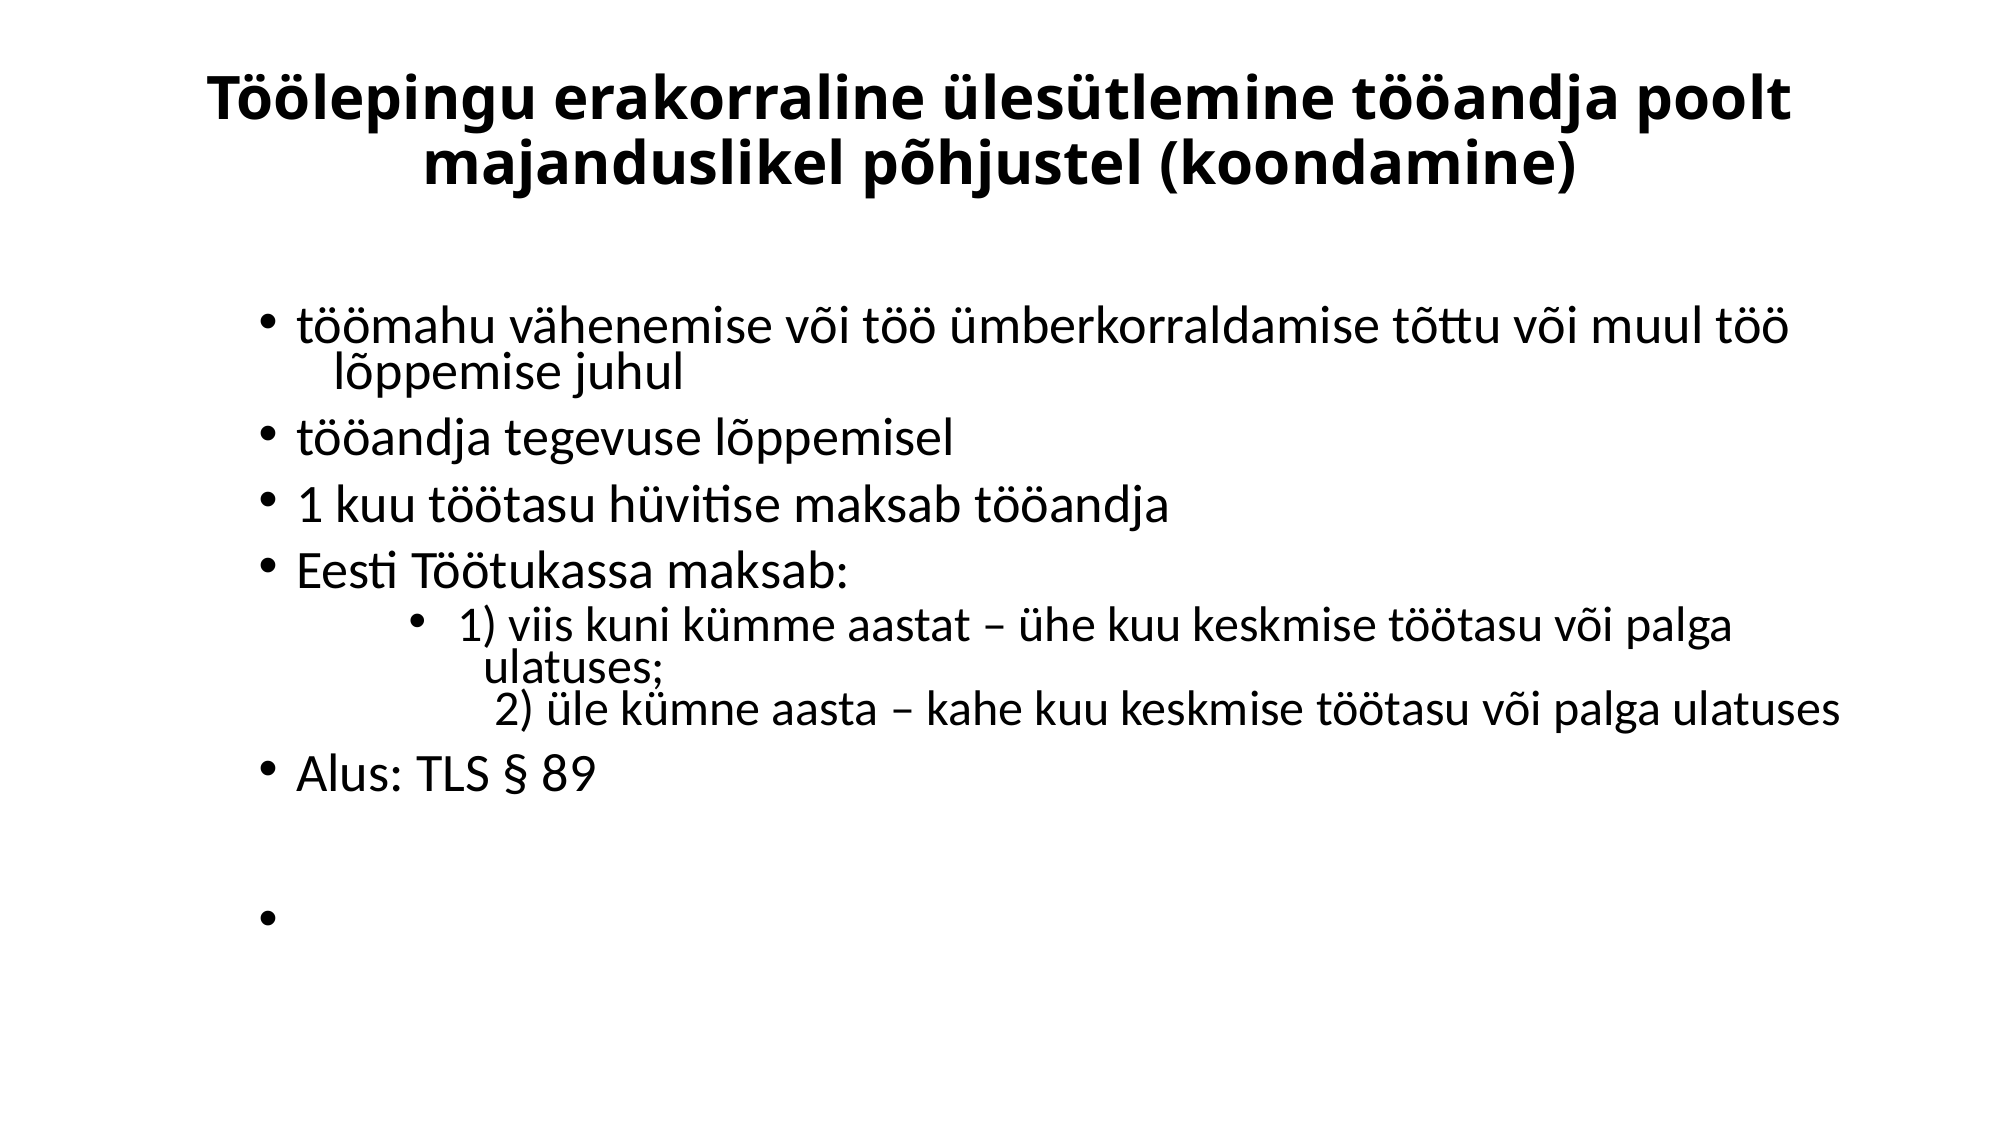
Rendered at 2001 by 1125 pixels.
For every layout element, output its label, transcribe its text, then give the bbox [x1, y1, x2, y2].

title Töölepingu erakorraline ülesütlemine tööandja poolt majanduslikel põhjustel (koondamine) [137, 59, 1863, 278]
list töömahu vähenemise või töö ümberkorraldamise tõttu või muul töö lõppemise juhul tööandja tegevuse lõppemisel 1 kuu töötasu hüvitise maksab tööandja Eesti Töötukassa maksab: 1) viis kuni kümme aastat – ühe kuu keskmise töötasu või palga ulatuses; 2) üle kümne aasta – kahe kuu keskmise töötasu või palga ulatuses Alus: TLS § 89 [243, 299, 1887, 1125]
